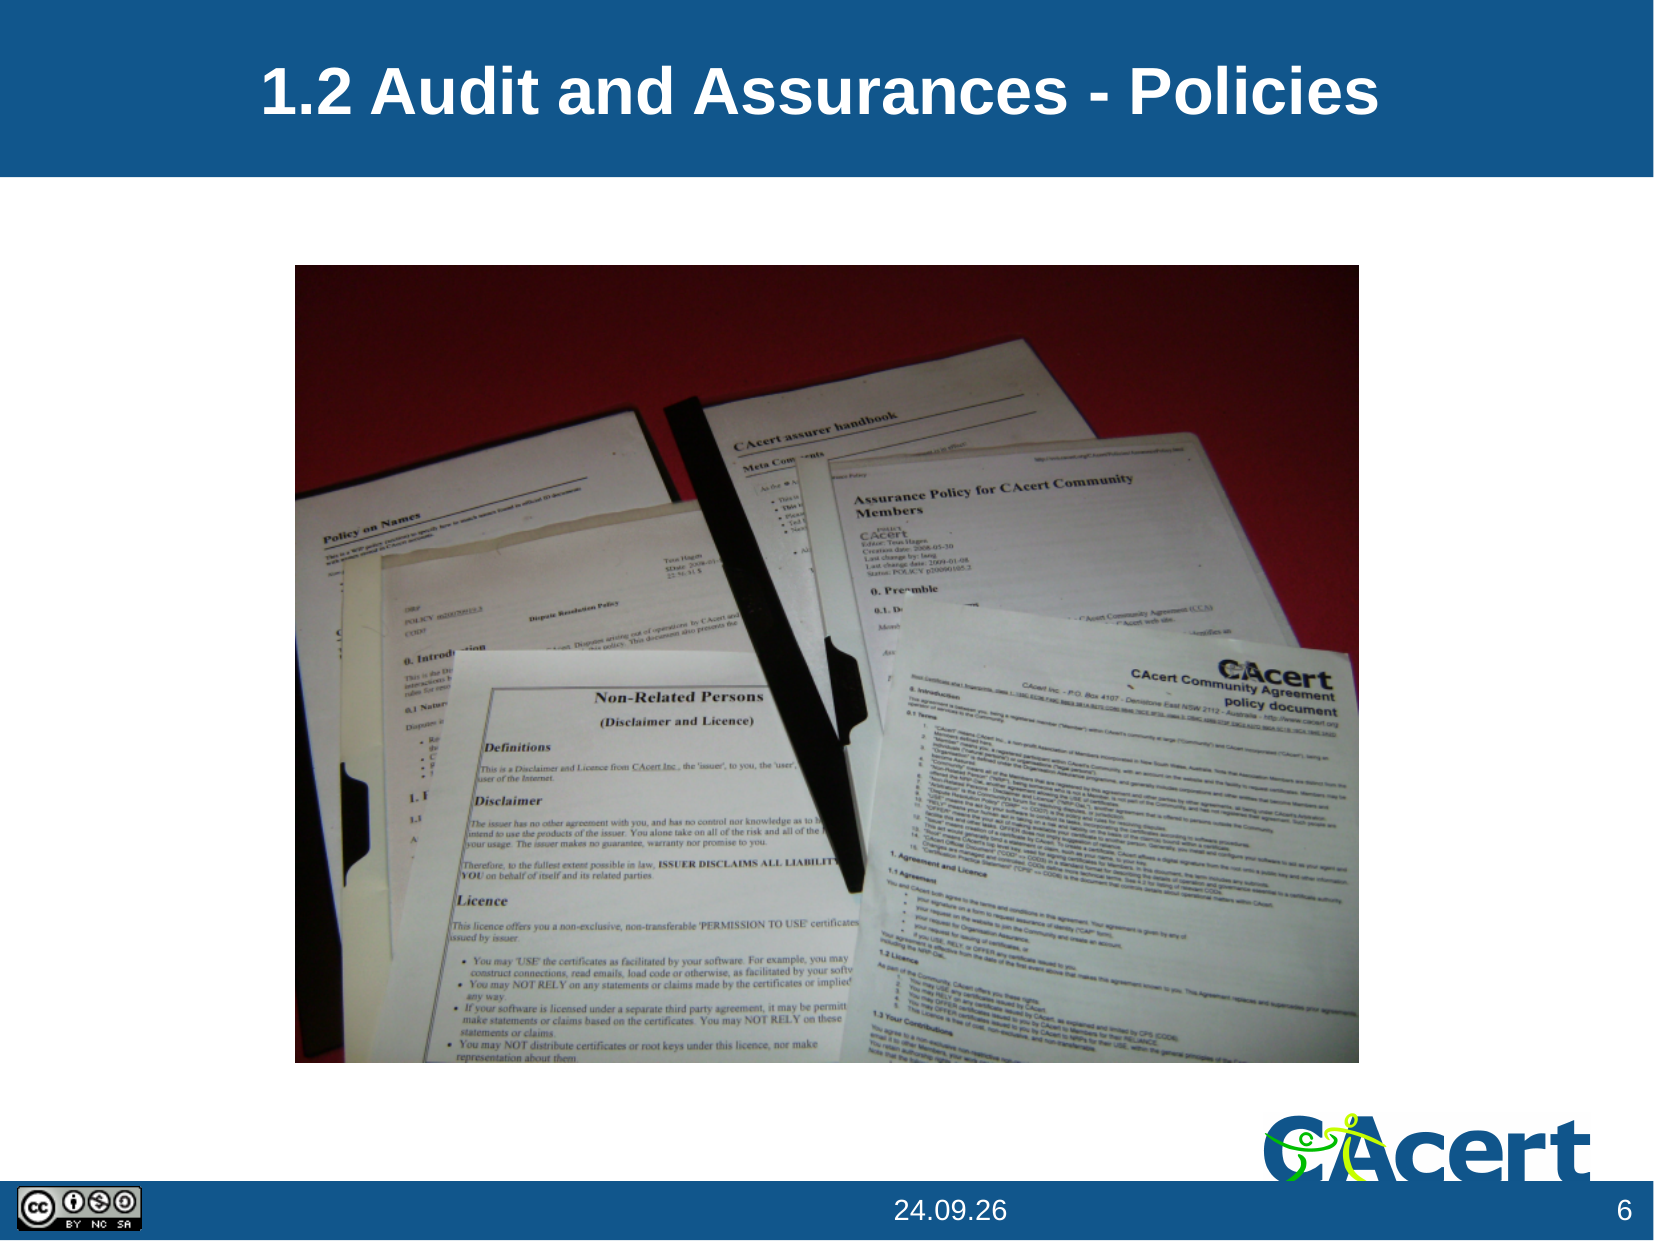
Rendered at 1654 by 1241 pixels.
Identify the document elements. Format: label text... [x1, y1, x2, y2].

picture [17, 1186, 142, 1231]
picture [295, 265, 1359, 1063]
picture [1263, 1112, 1591, 1181]
title 1.2 Audit and Assurances - Policies [76, 17, 1565, 166]
